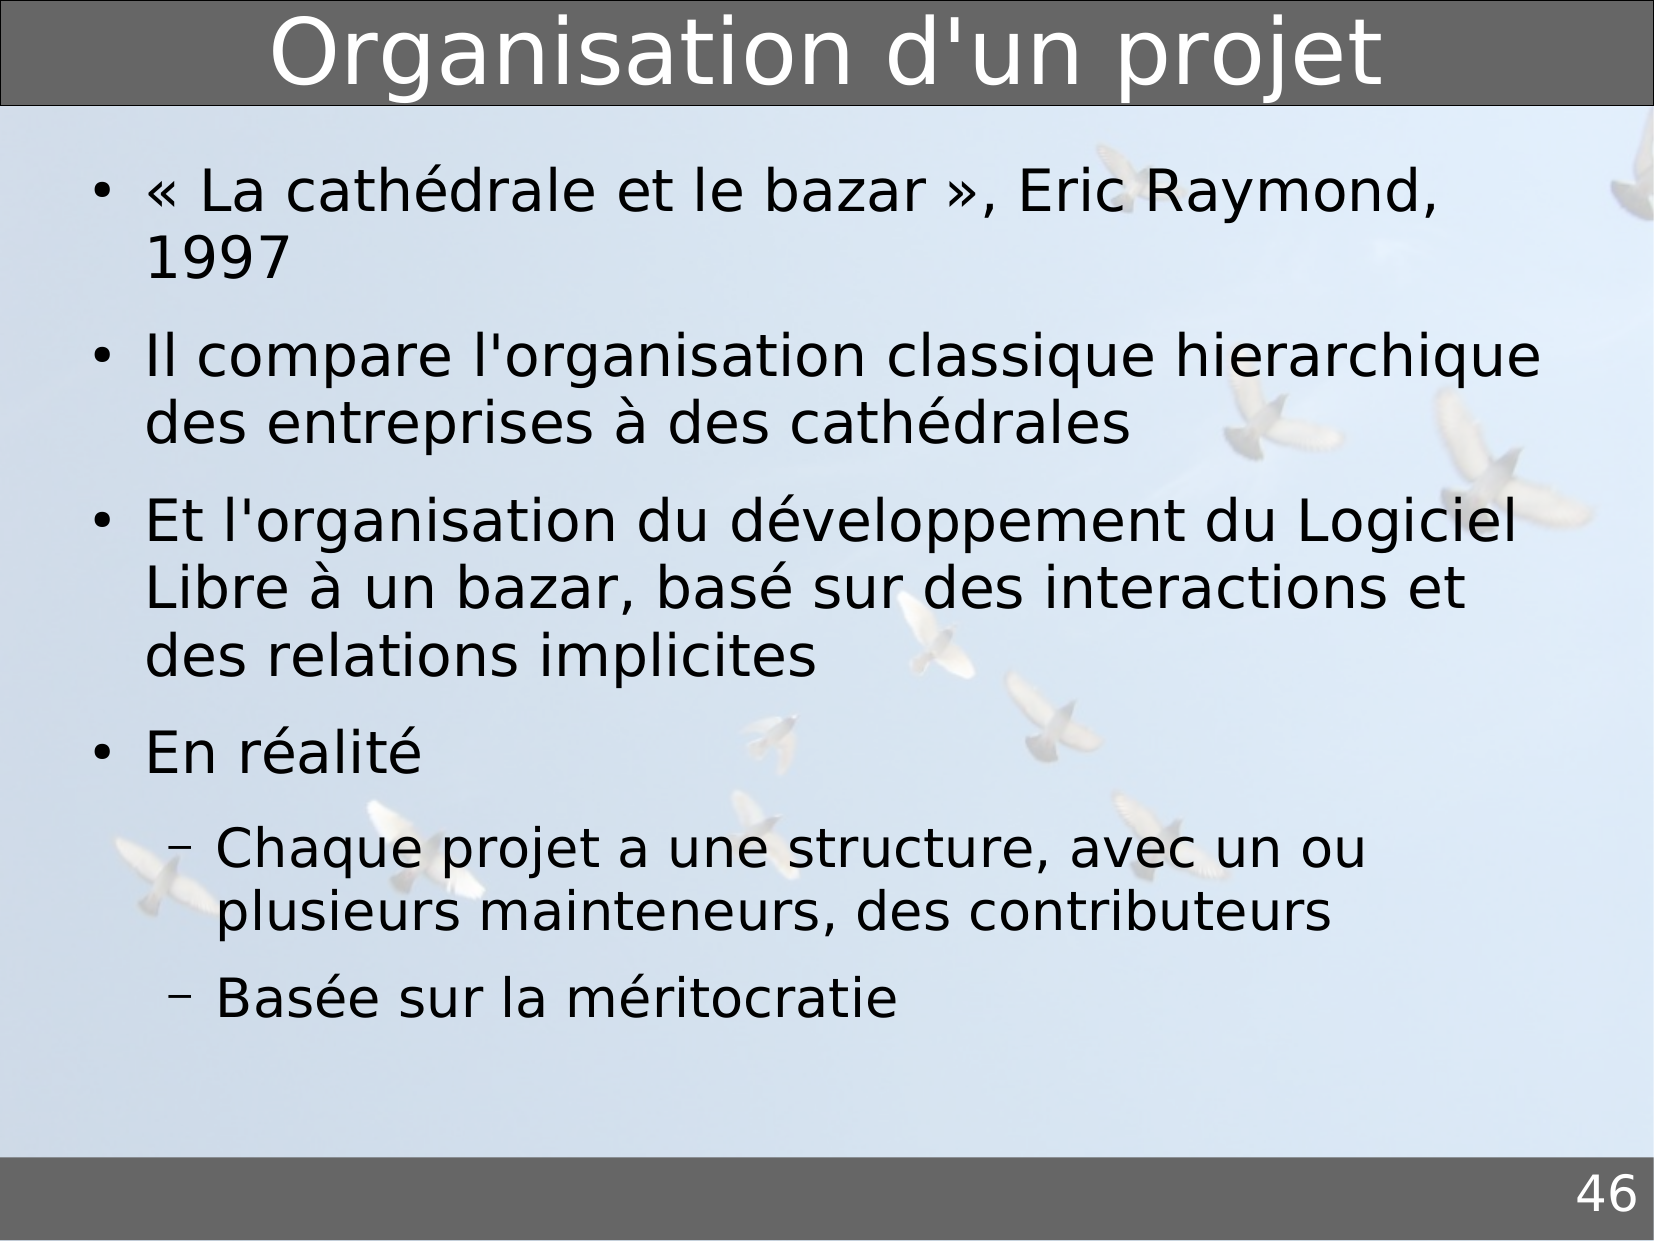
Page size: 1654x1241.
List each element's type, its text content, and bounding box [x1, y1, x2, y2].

list « La cathédrale et le bazar », Eric Raymond, 1997 Il compare l'organisation classique hierarchique des entreprises à des cathédrales Et l'organisation du développement du Logiciel Libre à un bazar, basé sur des interactions et des relations implicites En réalité Chaque projet a une structure, avec un ou plusieurs mainteneurs, des contributeurs Basée sur la méritocratie [74, 157, 1582, 1120]
title Organisation d'un projet [0, 0, 1654, 107]
